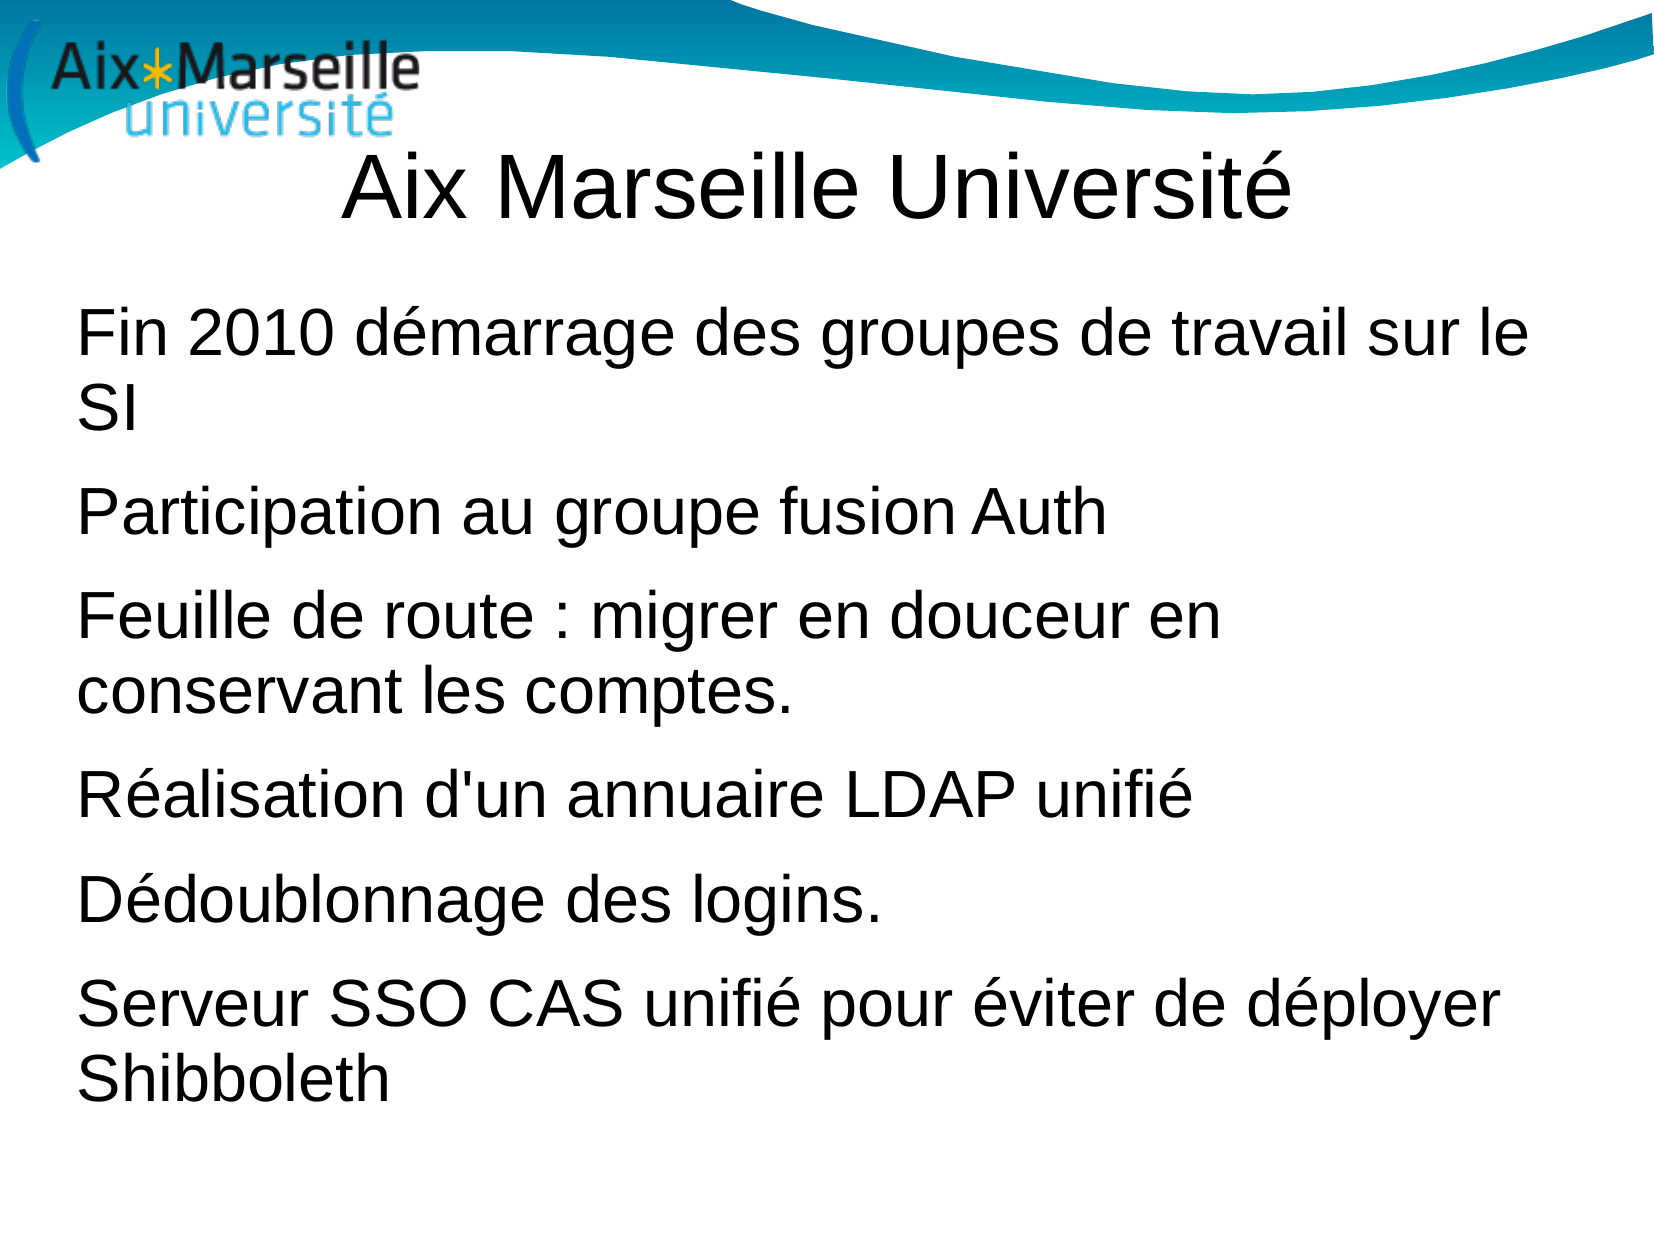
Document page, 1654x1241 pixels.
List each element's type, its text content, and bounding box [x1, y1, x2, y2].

title Aix Marseille Université [74, 83, 1563, 291]
list Fin 2010 démarrage des groupes de travail sur le SI Participation au groupe fusion Auth Feuille de route : migrer en douceur en conservant les comptes. Réalisation d'un annuaire LDAP unifié Dédoublonnage des logins. Serveur SSO CAS unifié pour éviter de déployer Shibboleth [76, 295, 1565, 1116]
picture [0, 20, 431, 167]
